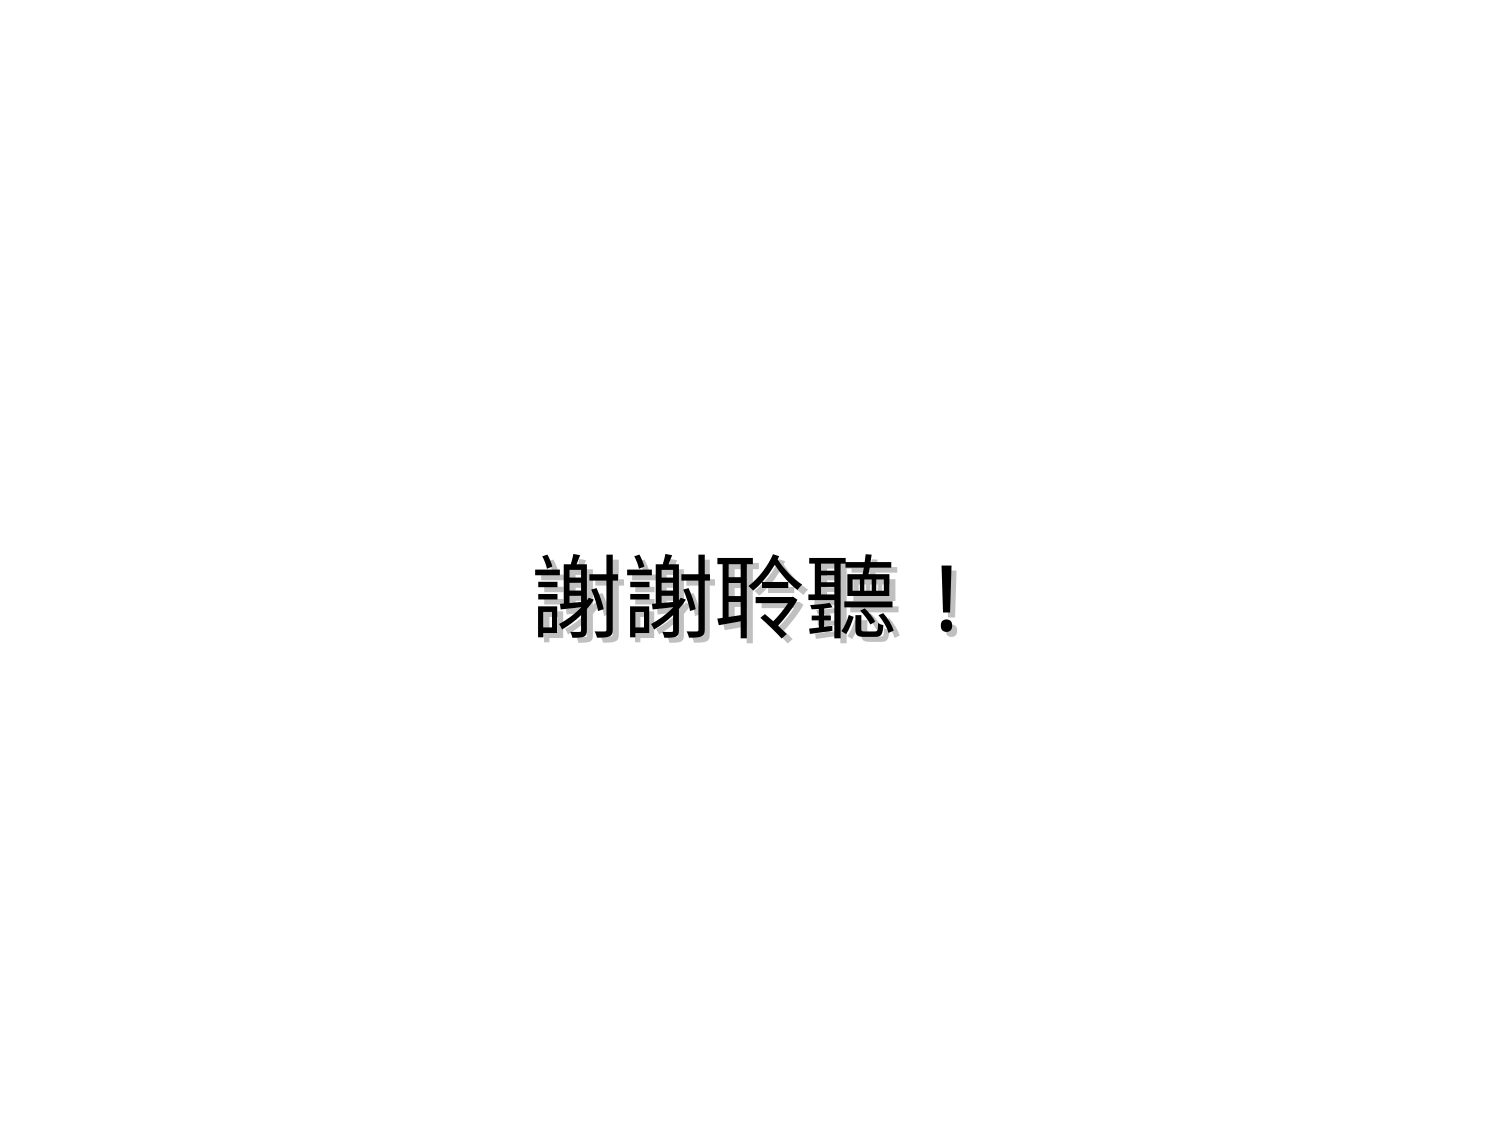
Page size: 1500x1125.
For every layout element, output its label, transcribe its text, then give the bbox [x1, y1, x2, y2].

text_box 謝謝聆聽! [516, 532, 990, 657]
